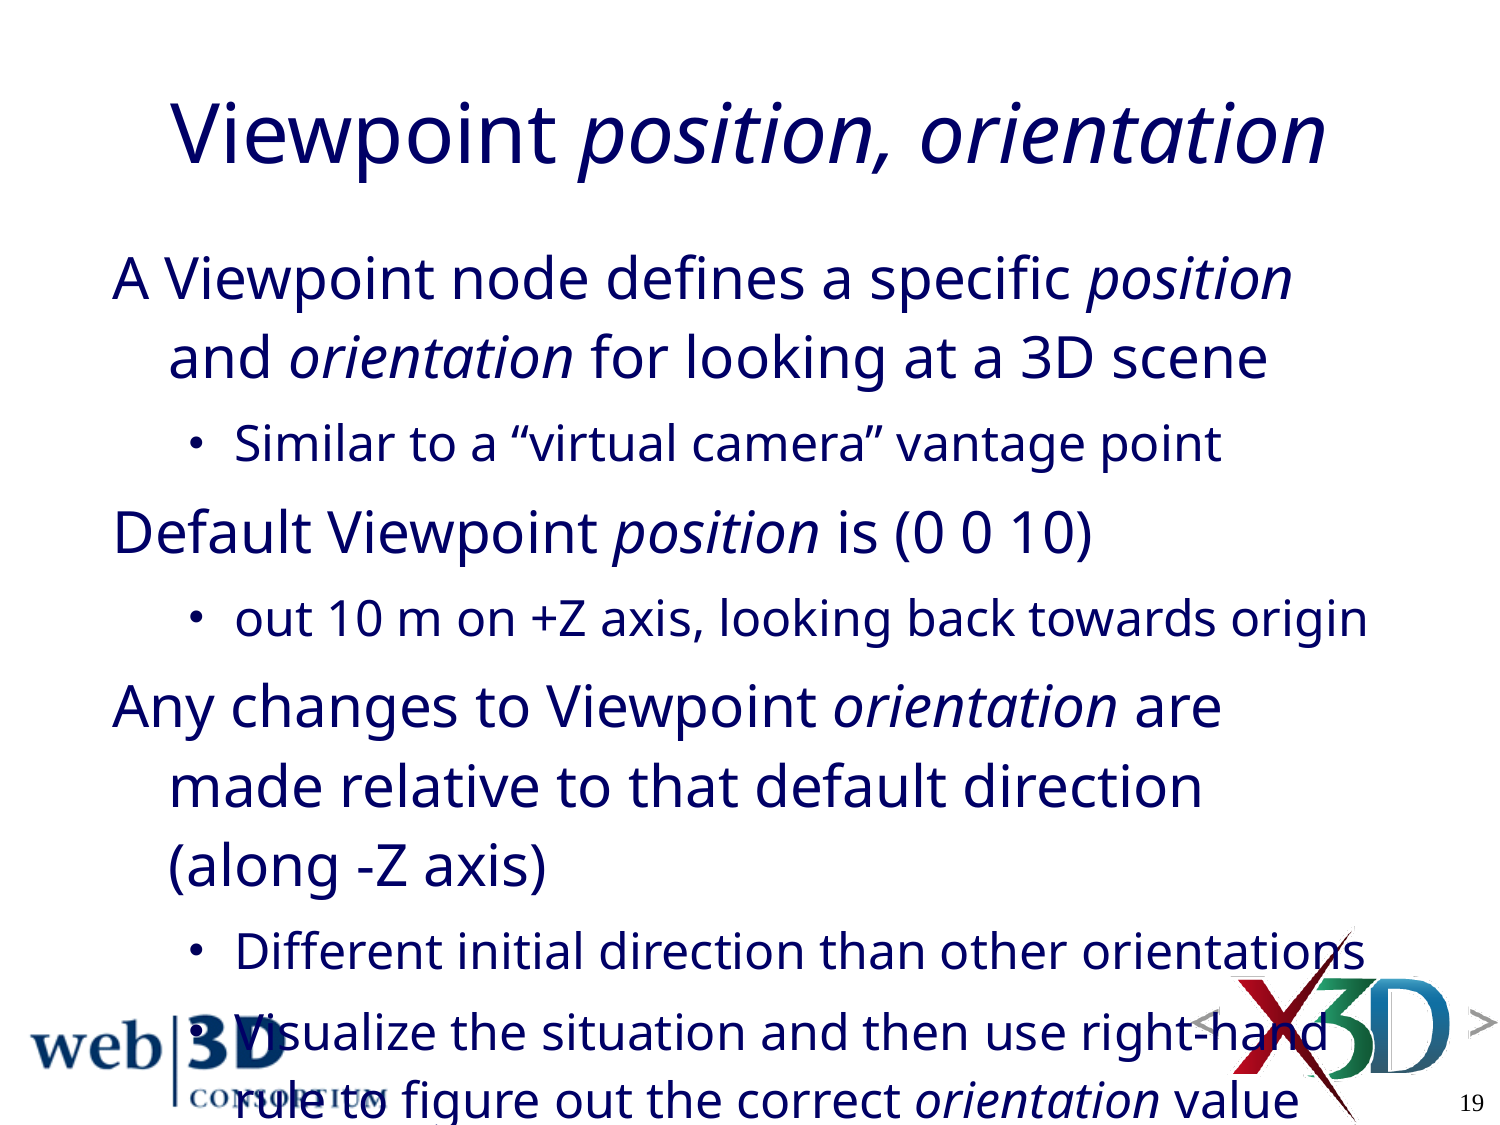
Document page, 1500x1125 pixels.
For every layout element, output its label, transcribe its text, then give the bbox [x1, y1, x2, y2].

list A Viewpoint node defines a specific position and orientation for looking at a 3D scene Similar to a “virtual camera” vantage point Default Viewpoint position is (0 0 10) out 10 m on +Z axis, looking back towards origin Any changes to Viewpoint orientation are made relative to that default direction (along -Z axis) Different initial direction than other orientations Visualize the situation and then use right-hand rule to figure out the correct orientation value [112, 237, 1388, 1055]
picture [365, 1094, 381, 1115]
picture [12, 998, 413, 1118]
title Viewpoint position, orientation [112, 37, 1388, 226]
picture [305, 1094, 319, 1102]
picture [1187, 926, 1500, 1125]
